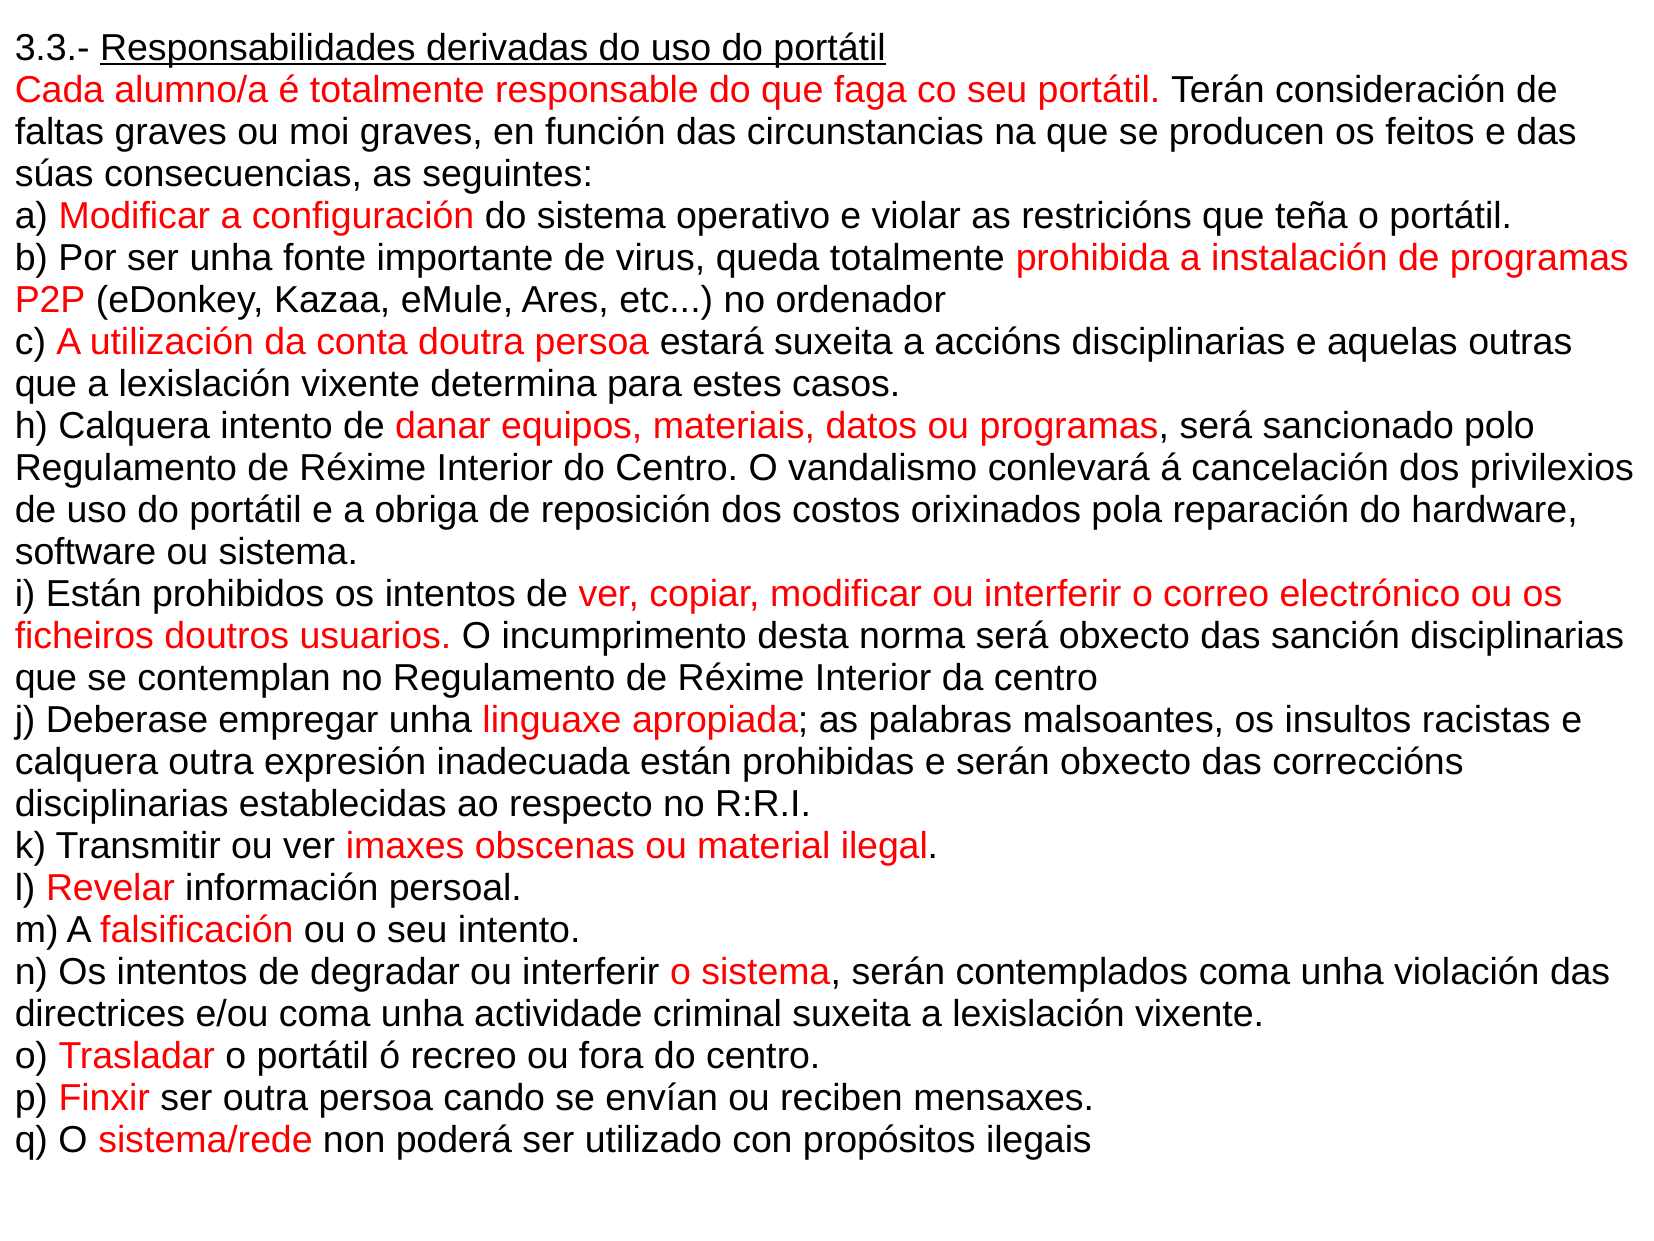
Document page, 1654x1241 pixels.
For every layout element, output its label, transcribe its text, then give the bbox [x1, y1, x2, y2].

text_box 3.3.- Responsabilidades derivadas do uso do portátil Cada alumno/a é totalmente responsable do que faga co seu portátil. Terán consideración de faltas graves ou moi graves, en función das circunstancias na que se producen os feitos e das súas consecuencias, as seguintes: a) Modificar a configuración do sistema operativo e violar as restricións que teña o portátil. b) Por ser unha fonte importante de virus, queda totalmente prohibida a instalación de programas P2P (eDonkey, Kazaa, eMule, Ares, etc...) no ordenador c) A utilización da conta doutra persoa estará suxeita a accións disciplinarias e aquelas outras que a lexislación vixente determina para estes casos. h) Calquera intento de danar equipos, materiais, datos ou programas, será sancionado polo Regulamento de Réxime Interior do Centro. O vandalismo conlevará á cancelación dos privilexios de uso do portátil e a obriga de reposición dos costos orixinados pola reparación do hardware, software ou sistema. i) Están prohibidos os intentos de ver, copiar, modificar ou interferir o correo electrónico ou os ficheiros doutros usuarios. O incumprimento desta norma será obxecto das sanción disciplinarias que se contemplan no Regulamento de Réxime Interior da centro j) Deberase empregar unha linguaxe apropiada; as palabras malsoantes, os insultos racistas e calquera outra expresión inadecuada están prohibidas e serán obxecto das correccións disciplinarias establecidas ao respecto no R:R.I. k) Transmitir ou ver imaxes obscenas ou material ilegal. l) Revelar información persoal. m) A falsificación ou o seu intento. n) Os intentos de degradar ou interferir o sistema, serán contemplados coma unha violación das directrices e/ou coma unha actividade criminal suxeita a lexislación vixente. o) Trasladar o portátil ó recreo ou fora do centro. p) Finxir ser outra persoa cando se envían ou reciben mensaxes. q) O sistema/rede non poderá ser utilizado con propósitos ilegais [0, 19, 1654, 1241]
